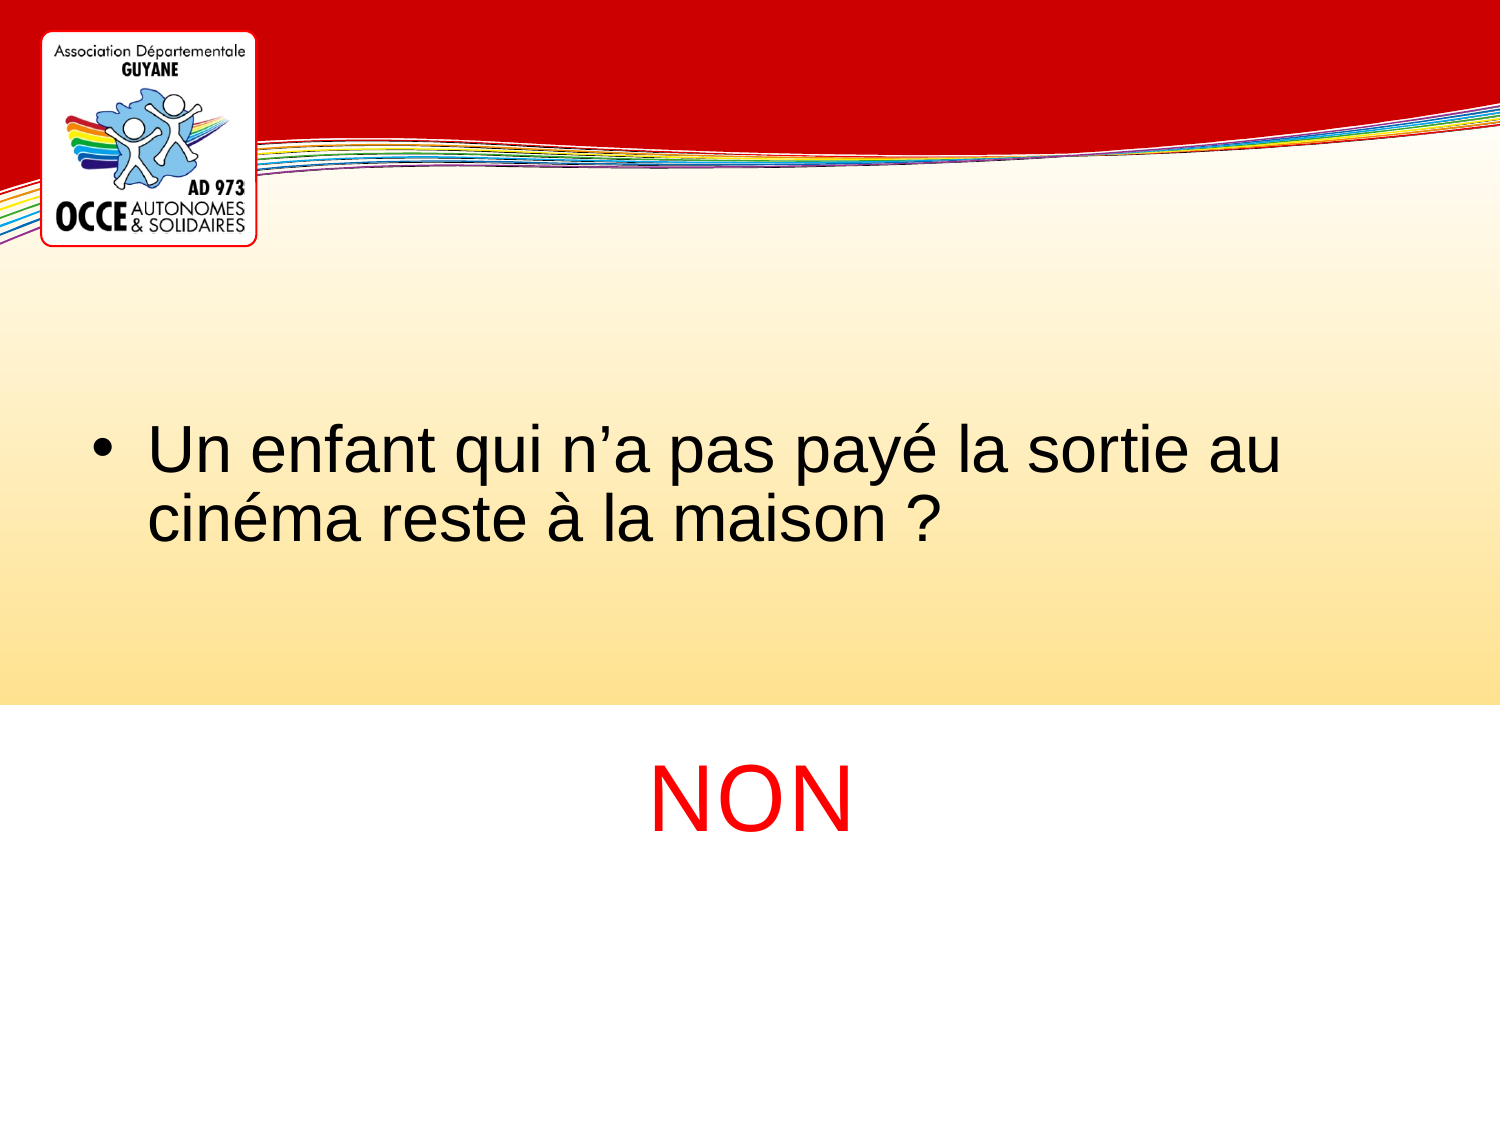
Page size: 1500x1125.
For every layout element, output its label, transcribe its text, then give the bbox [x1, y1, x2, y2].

picture [54, 44, 245, 234]
list Un enfant qui n’a pas payé la sortie au cinéma reste à la maison ? NON [76, 408, 1427, 977]
